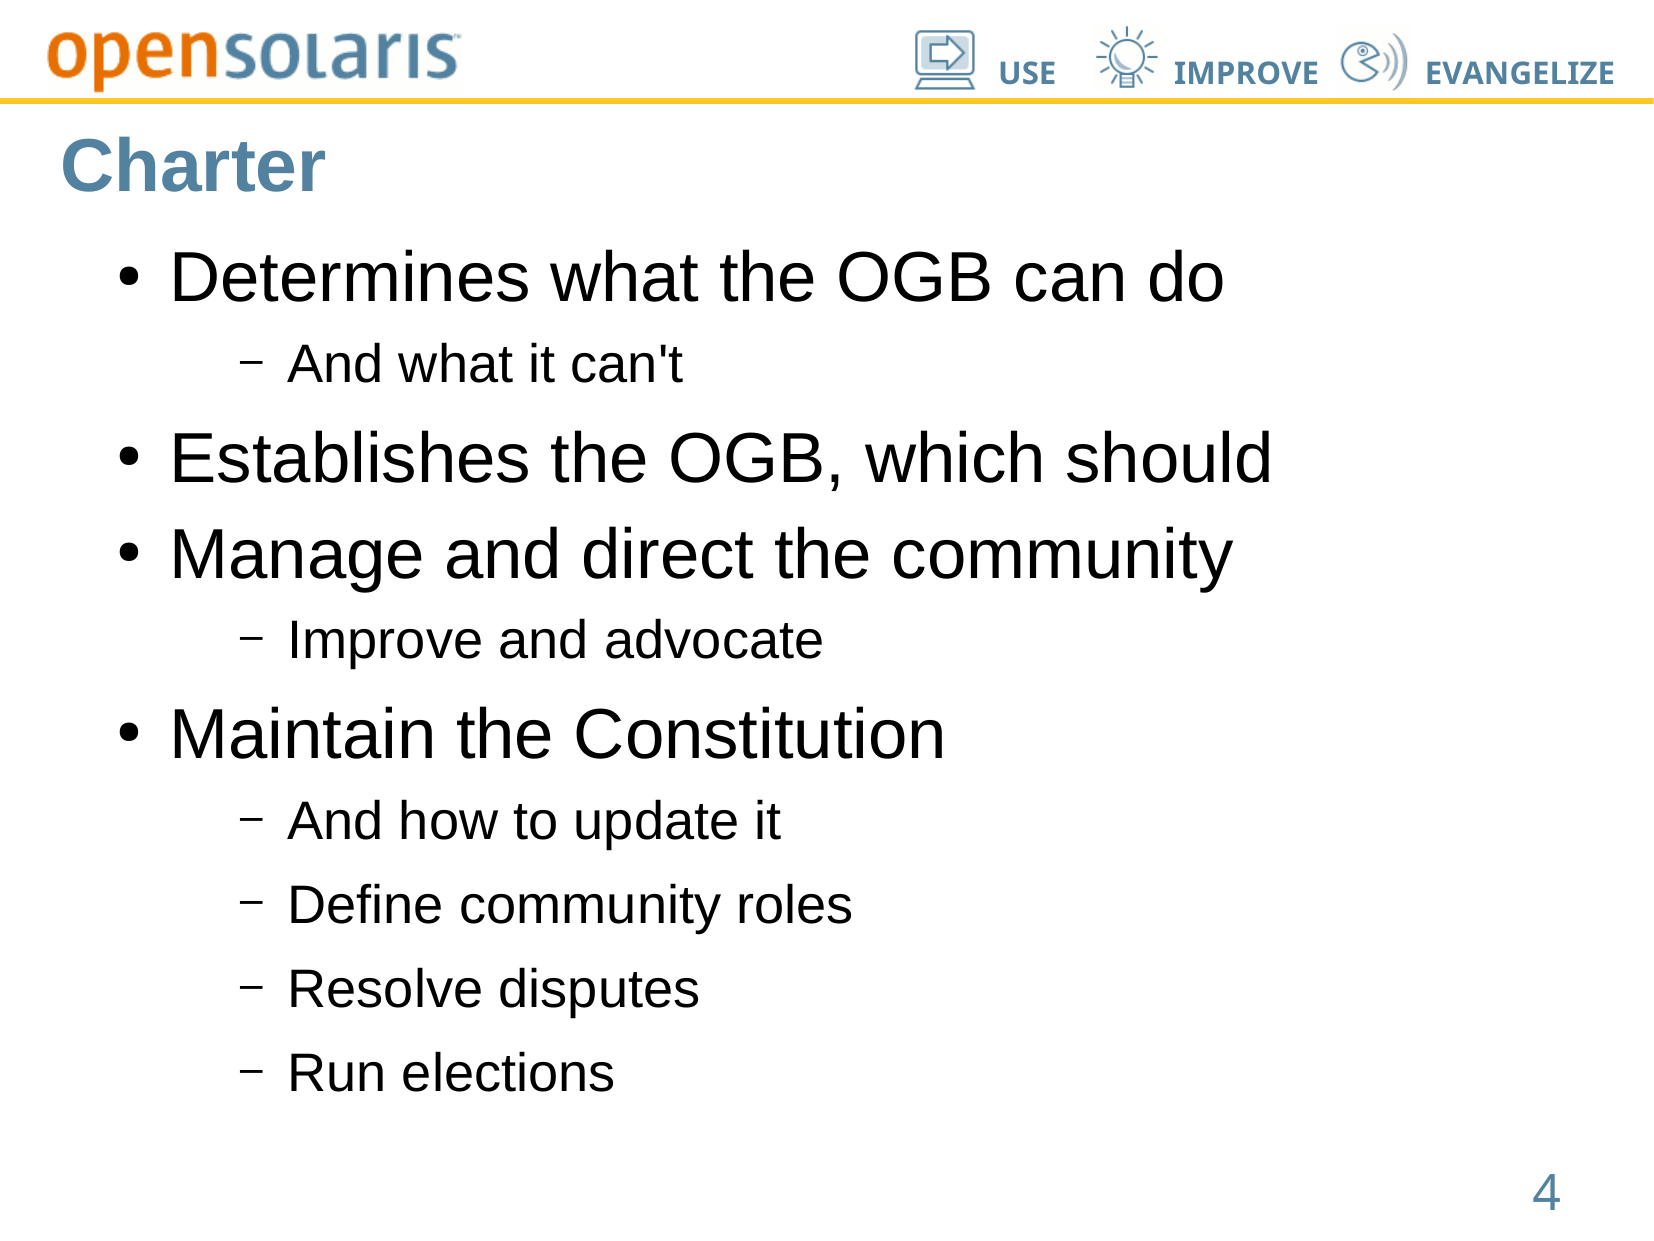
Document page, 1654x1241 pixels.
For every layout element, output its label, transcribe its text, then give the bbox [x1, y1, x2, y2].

picture [907, 22, 983, 98]
list Determines what the OGB can do And what it can't Establishes the OGB, which should Manage and direct the community Improve and advocate Maintain the Constitution And how to update it Define community roles Resolve disputes Run elections [98, 237, 1556, 1151]
picture [46, 31, 462, 94]
title Charter [60, 120, 1534, 211]
picture [1093, 23, 1161, 91]
picture [1336, 24, 1412, 98]
